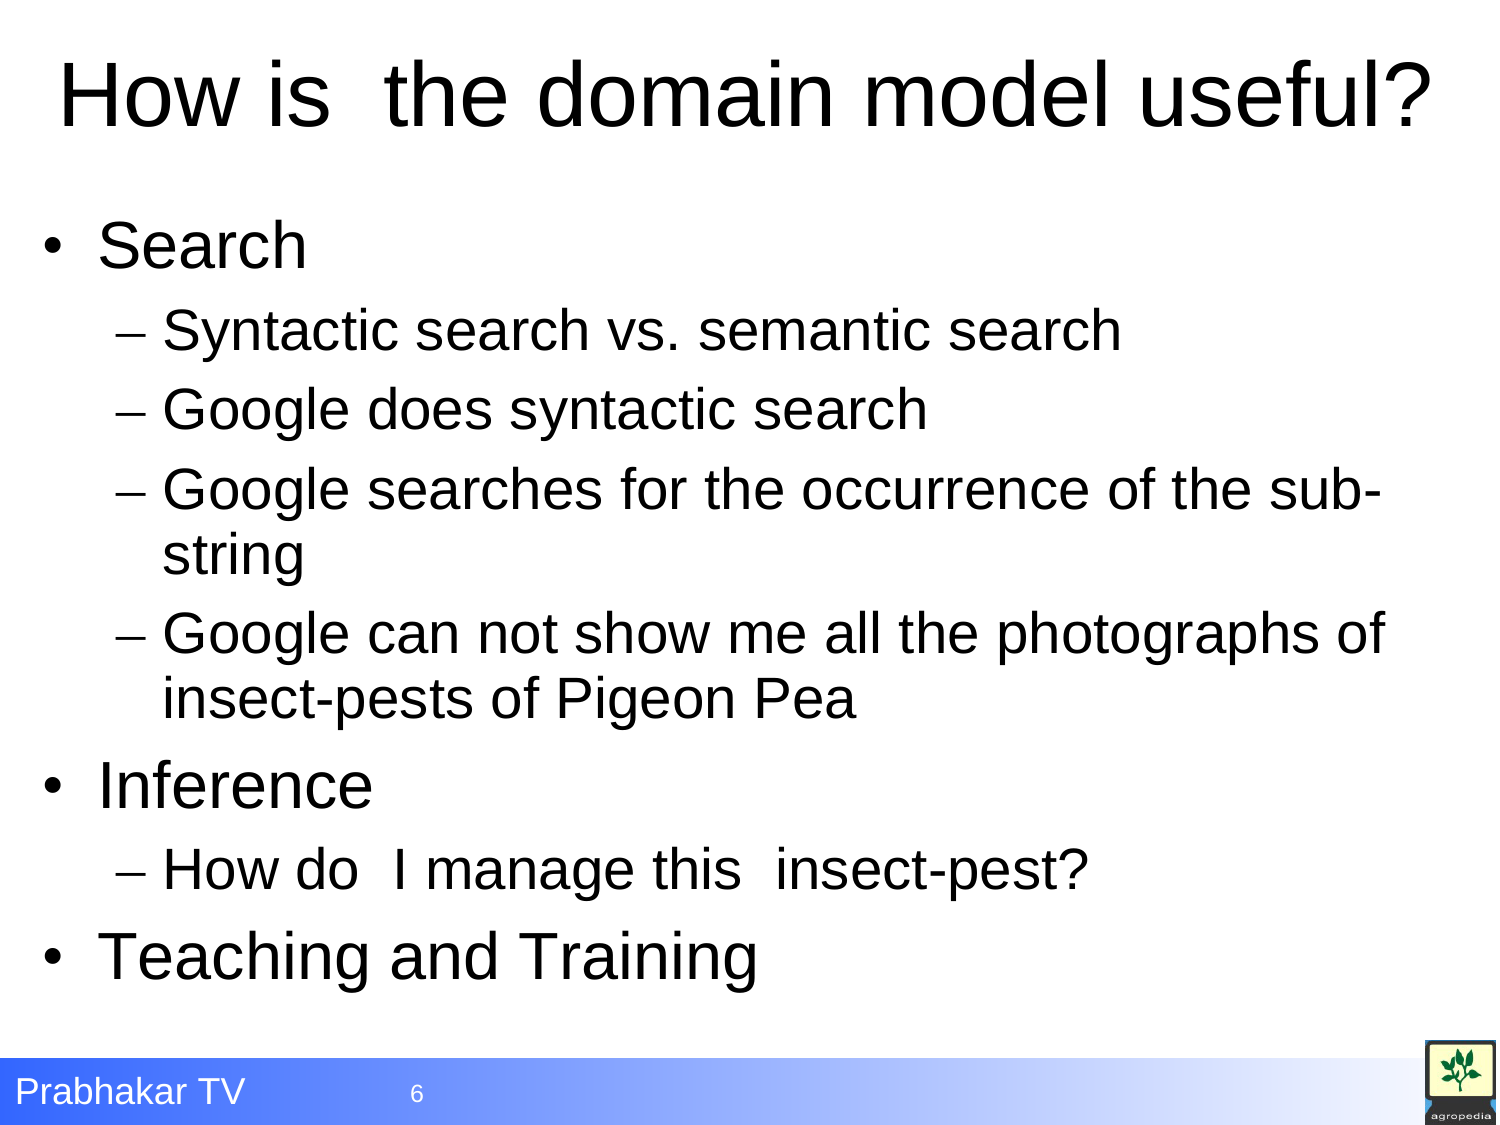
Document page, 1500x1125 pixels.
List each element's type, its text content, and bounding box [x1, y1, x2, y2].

title How is the domain model useful? [37, 39, 1456, 150]
list Search Syntactic search vs. semantic search Google does syntactic search Google searches for the occurrence of the sub-string Google can not show me all the photographs of insect-pests of Pigeon Pea Inference How do I manage this insect-pest? Teaching and Training [41, 207, 1459, 1021]
picture [1425, 1040, 1496, 1125]
